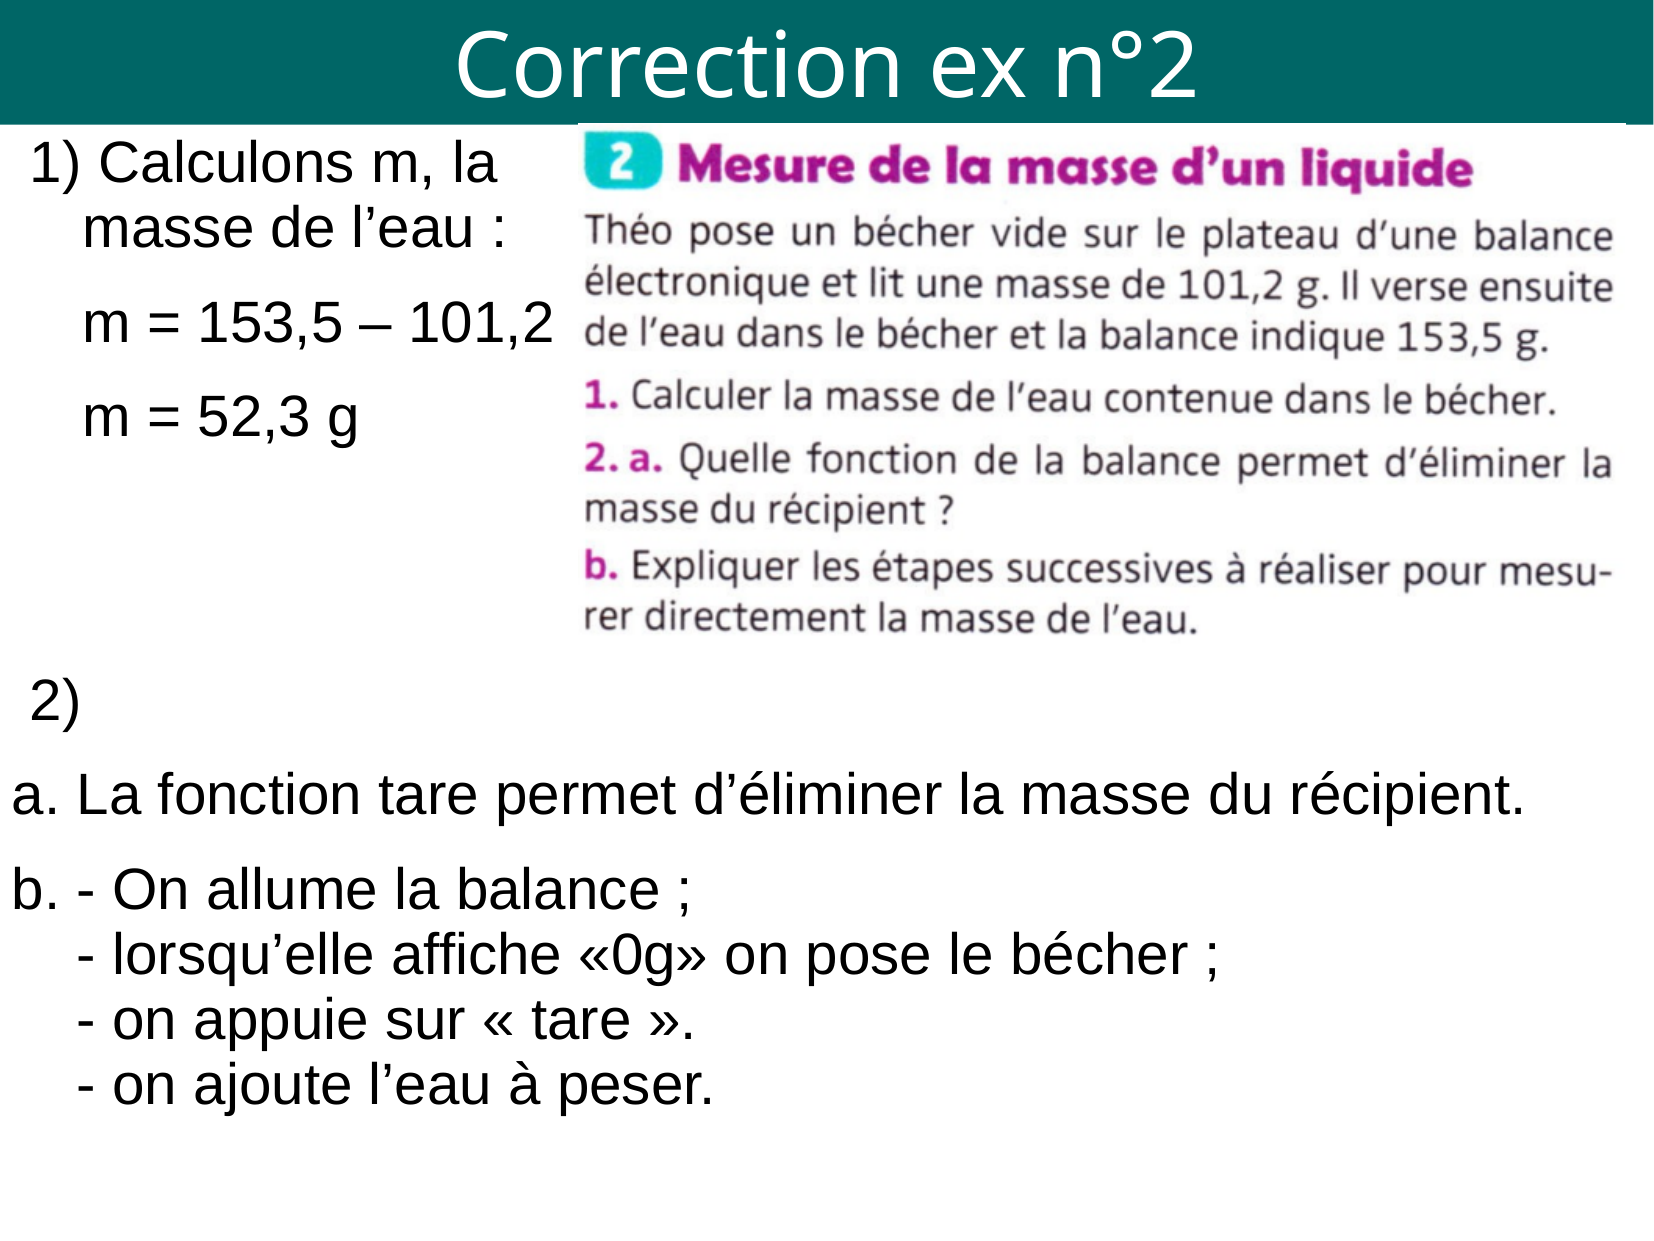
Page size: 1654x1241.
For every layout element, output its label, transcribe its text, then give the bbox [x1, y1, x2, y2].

list Calculons m, la masse de l’eau : m = 153,5 – 101,2 m = 52,3 g a. La fonction tare permet d’éliminer la masse du récipient. b. - On allume la balance ; - lorsqu’elle affiche «0g» on pose le bécher ; - on appuie sur « tare ». - on ajoute l’eau à peser. [11, 129, 1642, 1229]
picture [578, 123, 1626, 650]
title Correction ex n°2 [0, 10, 1654, 114]
